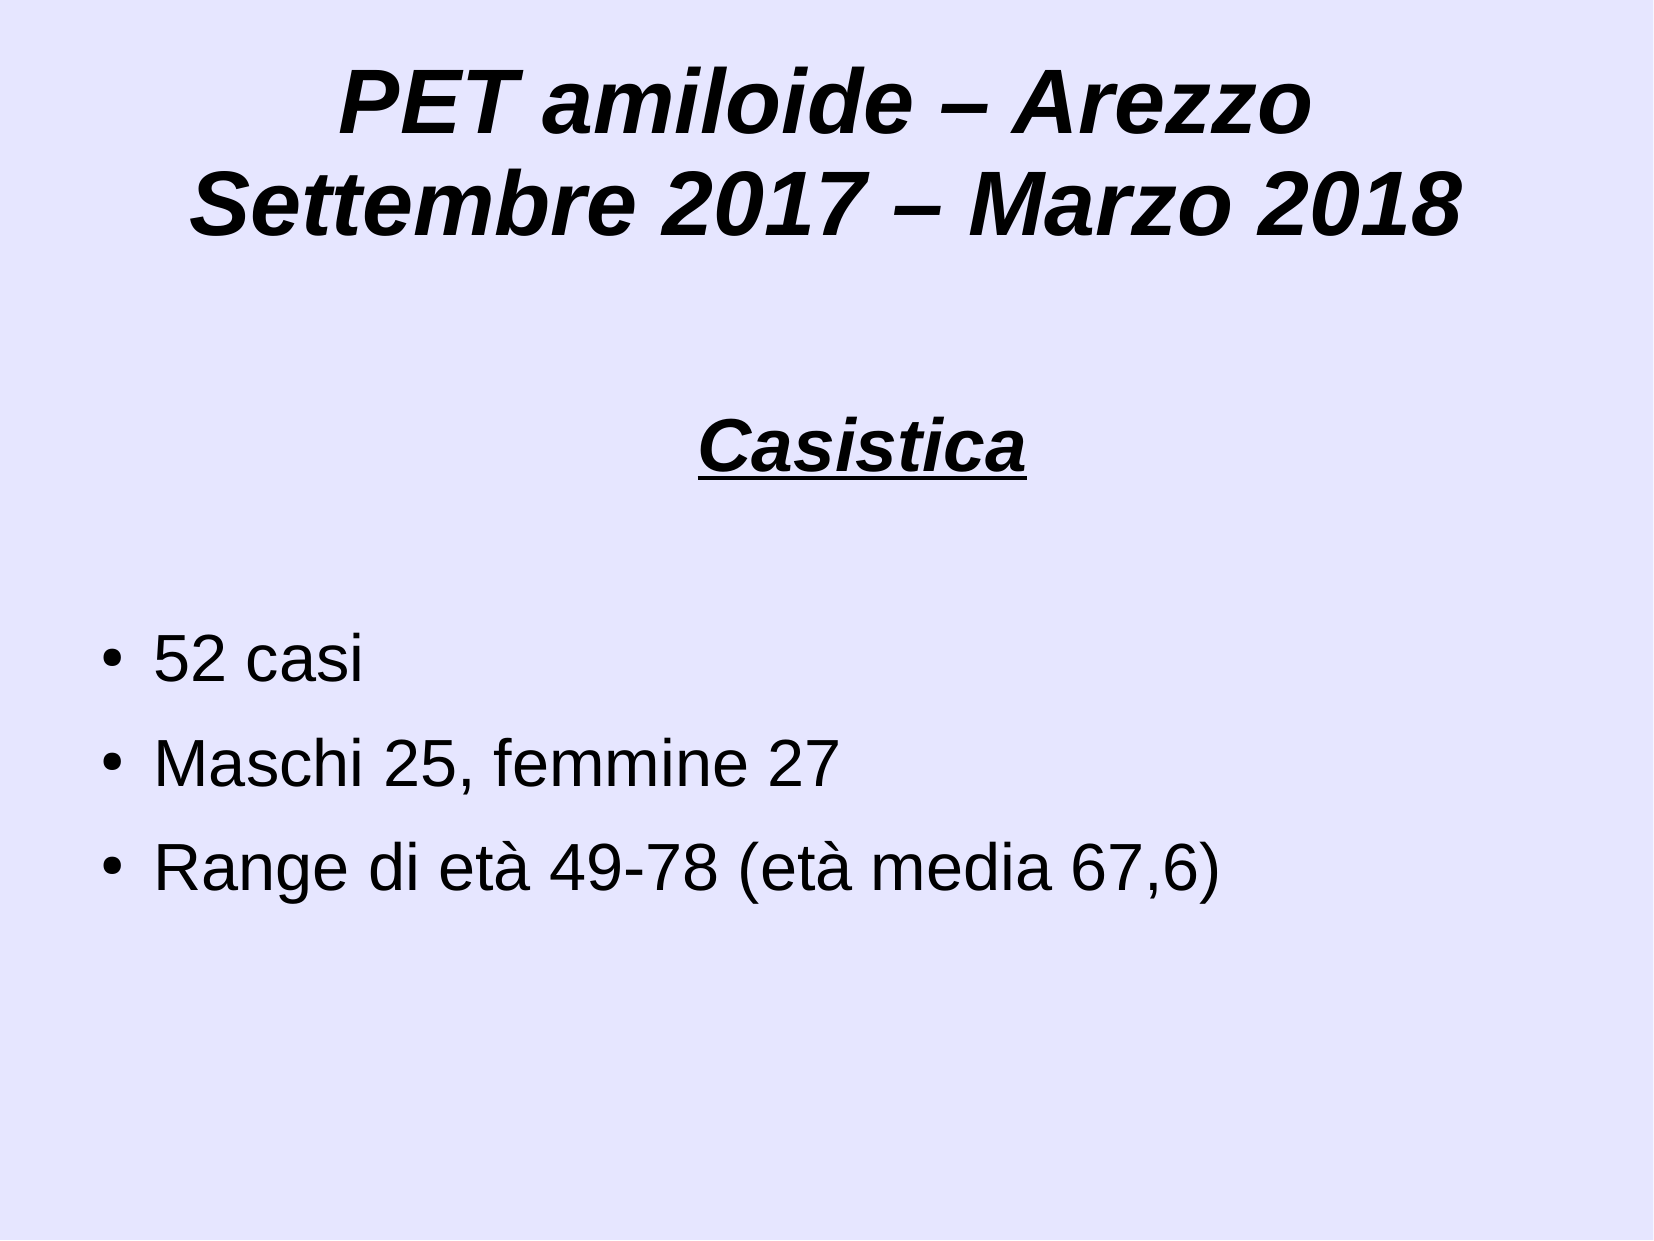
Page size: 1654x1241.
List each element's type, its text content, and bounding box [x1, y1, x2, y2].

list Casistica 52 casi Maschi 25, femmine 27 Range di età 49-78 (età media 67,6) [82, 290, 1571, 1109]
title PET amiloide – Arezzo Settembre 2017 – Marzo 2018 [82, 49, 1571, 257]
